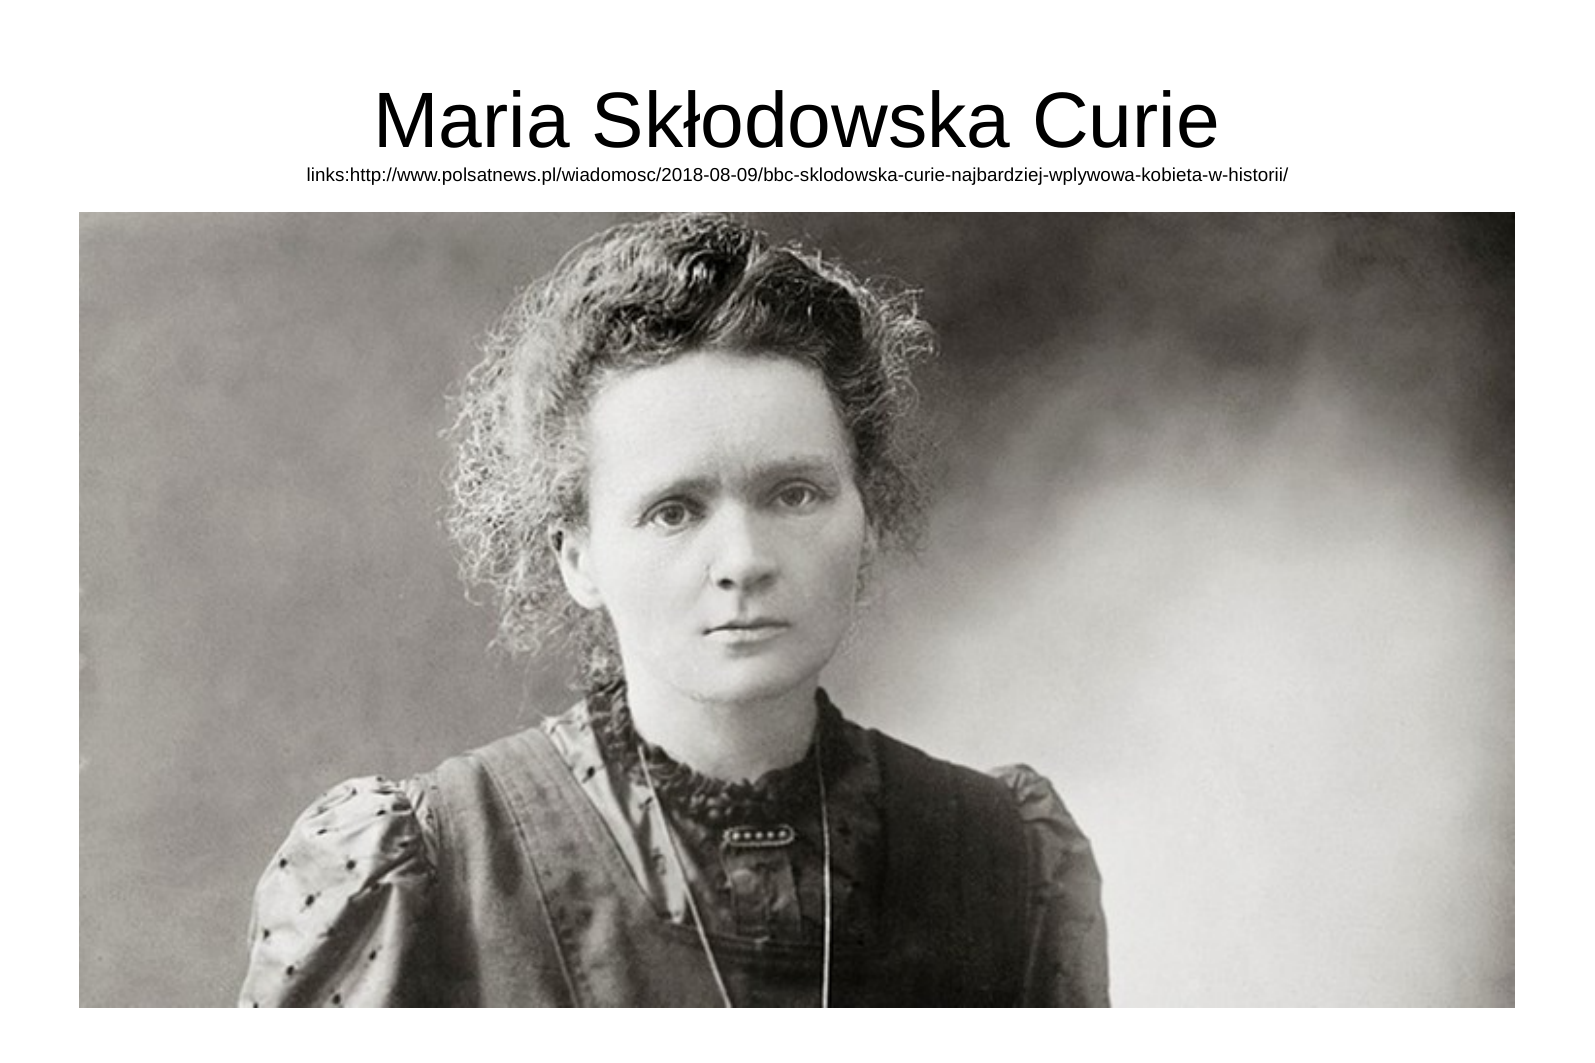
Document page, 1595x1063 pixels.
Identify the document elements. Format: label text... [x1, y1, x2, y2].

picture [79, 212, 1515, 1008]
title Maria Skłodowska Curie links:http://www.polsatnews.pl/wiadomosc/2018-08-09/bbc-sklodowska-curie-najbardziej-wplywowa-kobieta-w-historii/ [79, 42, 1515, 212]
